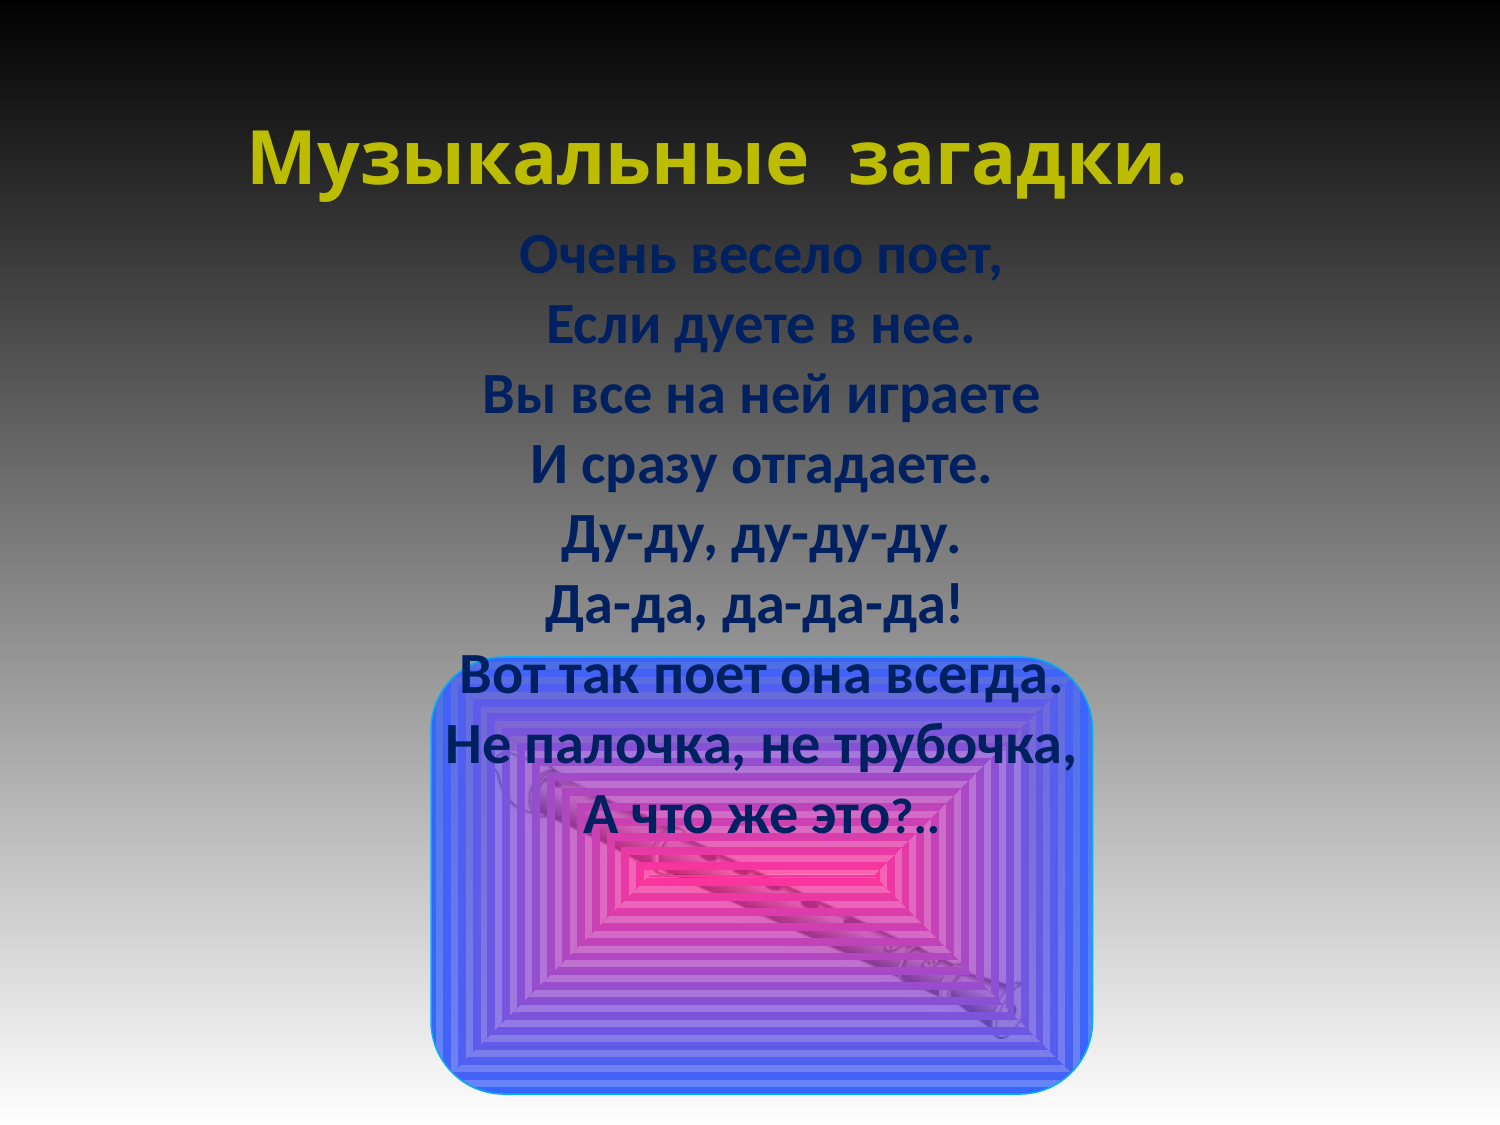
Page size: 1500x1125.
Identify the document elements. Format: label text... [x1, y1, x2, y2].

text_box Очень весело поет, Если дуете в нее. Вы все на ней играете И сразу отгадаете. Ду-ду, ду-ду-ду. Да-да, да-да-да! Вот так поет она всегда. Не палочка, не трубочка, А что же это?.. [135, 208, 1388, 853]
text_box [431, 853, 1093, 1095]
text_box Музыкальные загадки. [231, 101, 1204, 207]
